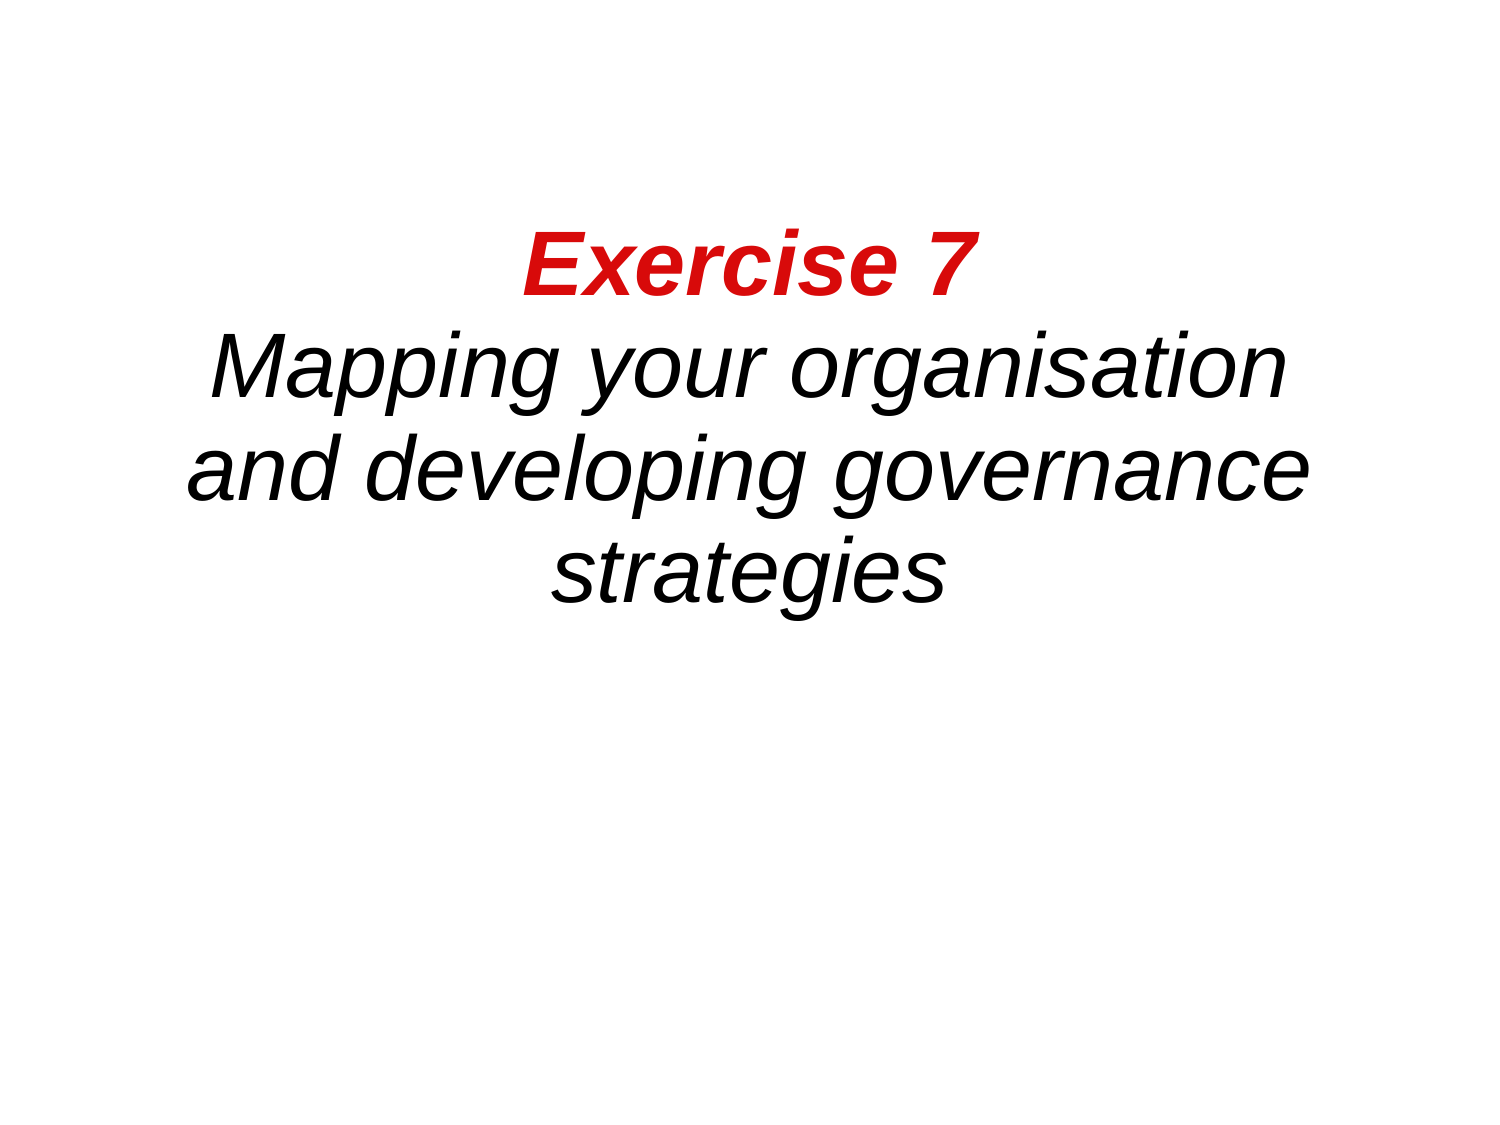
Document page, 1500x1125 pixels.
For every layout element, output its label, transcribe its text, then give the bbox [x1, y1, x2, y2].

title Exercise 7 Mapping your organisation and developing governance strategies [112, 186, 1388, 752]
